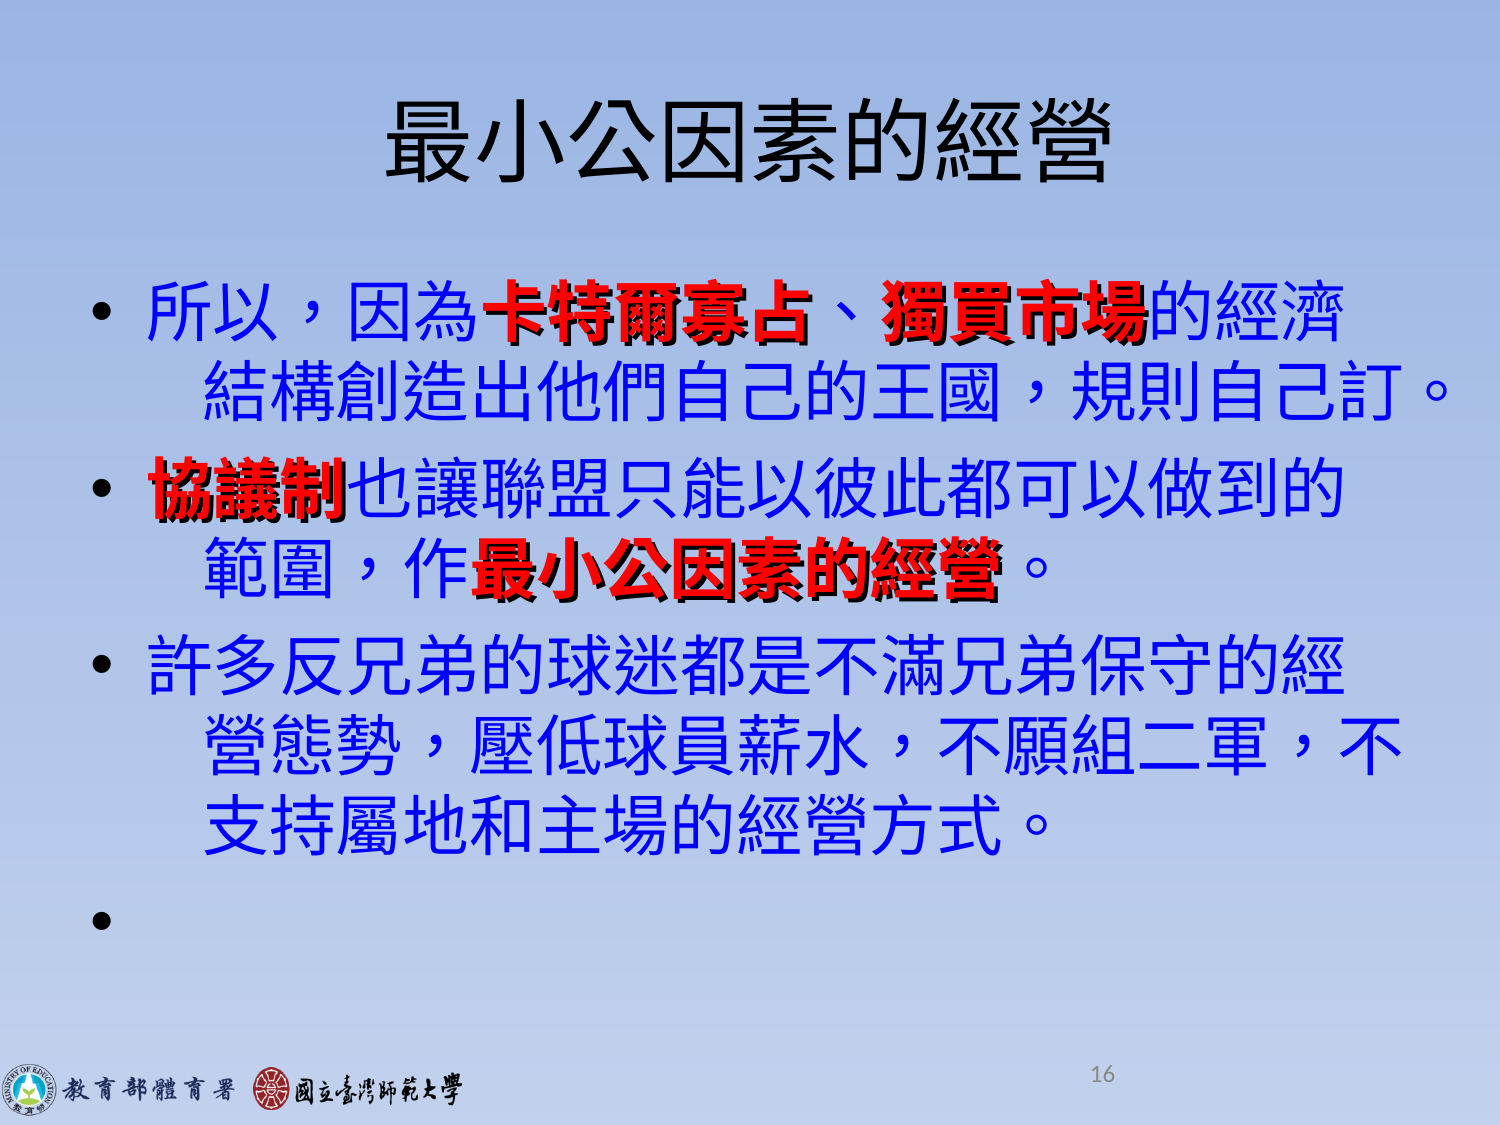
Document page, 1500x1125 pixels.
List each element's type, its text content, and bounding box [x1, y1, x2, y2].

list 所以，因為卡特爾寡占、獨買市場的經濟結構創造出他們自己的王國，規則自己訂。 協議制也讓聯盟只能以彼此都可以做到的範圍，作最小公因素的經營。 許多反兄弟的球迷都是不滿兄弟保守的經營態勢，壓低球員薪水，不願組二軍，不支持屬地和主場的經營方式。 [75, 262, 1426, 1005]
title 最小公因素的經營 [75, 45, 1426, 233]
text_box [1074, 1042, 1426, 1103]
